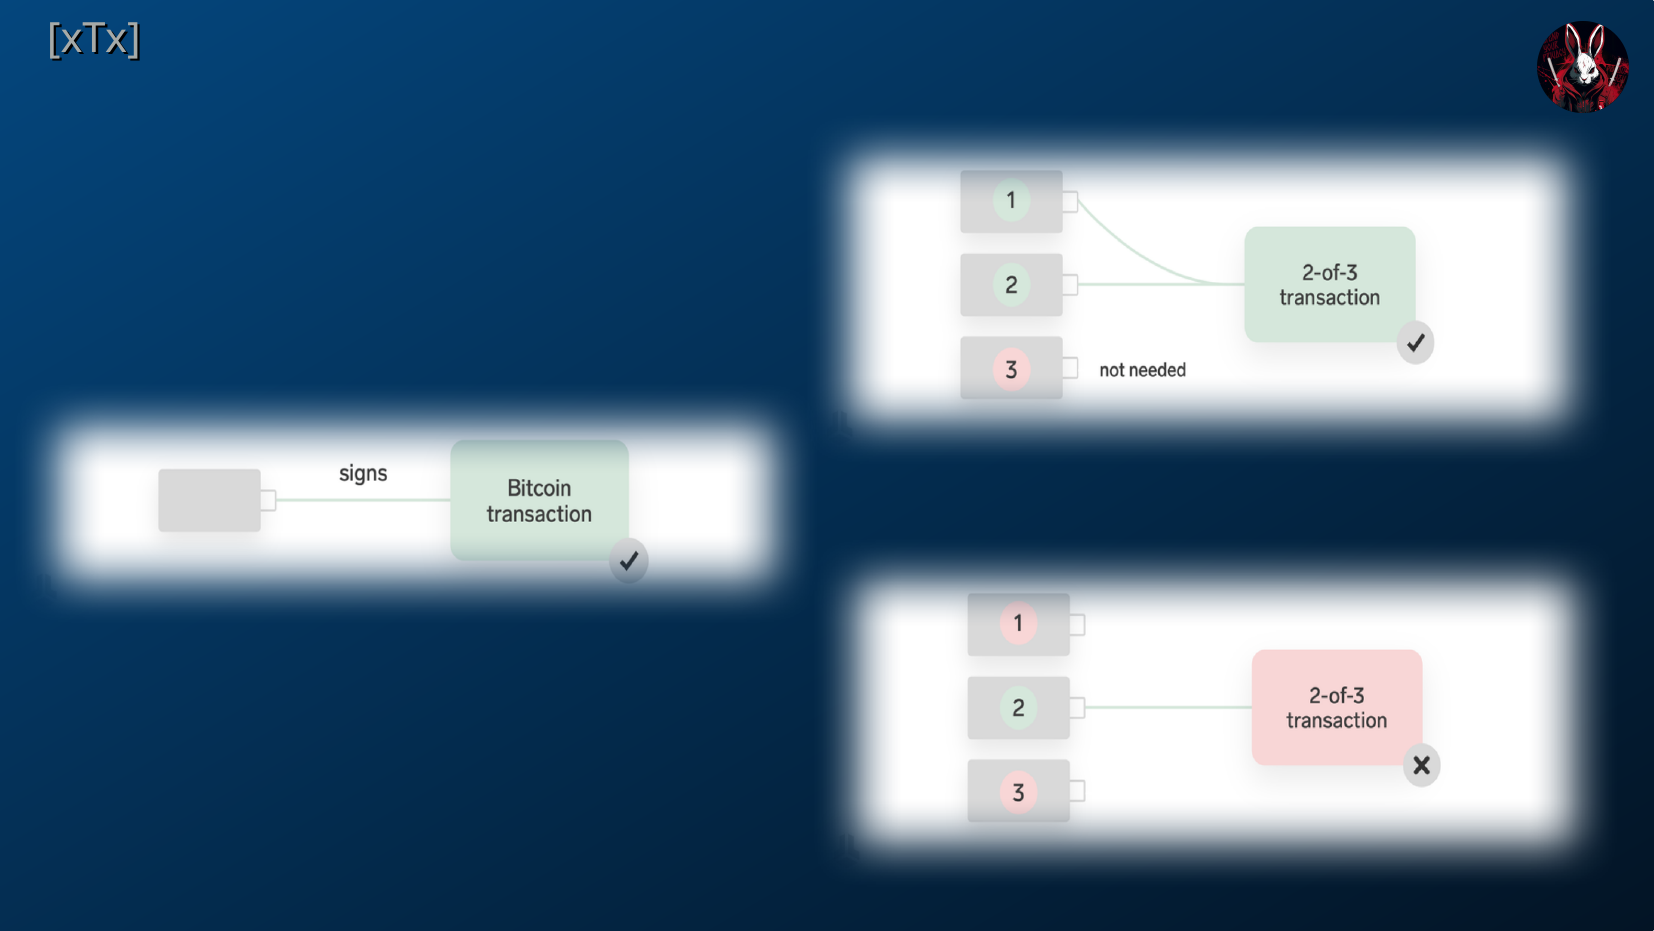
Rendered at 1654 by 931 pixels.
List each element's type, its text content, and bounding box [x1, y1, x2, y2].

picture [11, 21, 1629, 888]
text_box [xTx] [0, 0, 188, 76]
